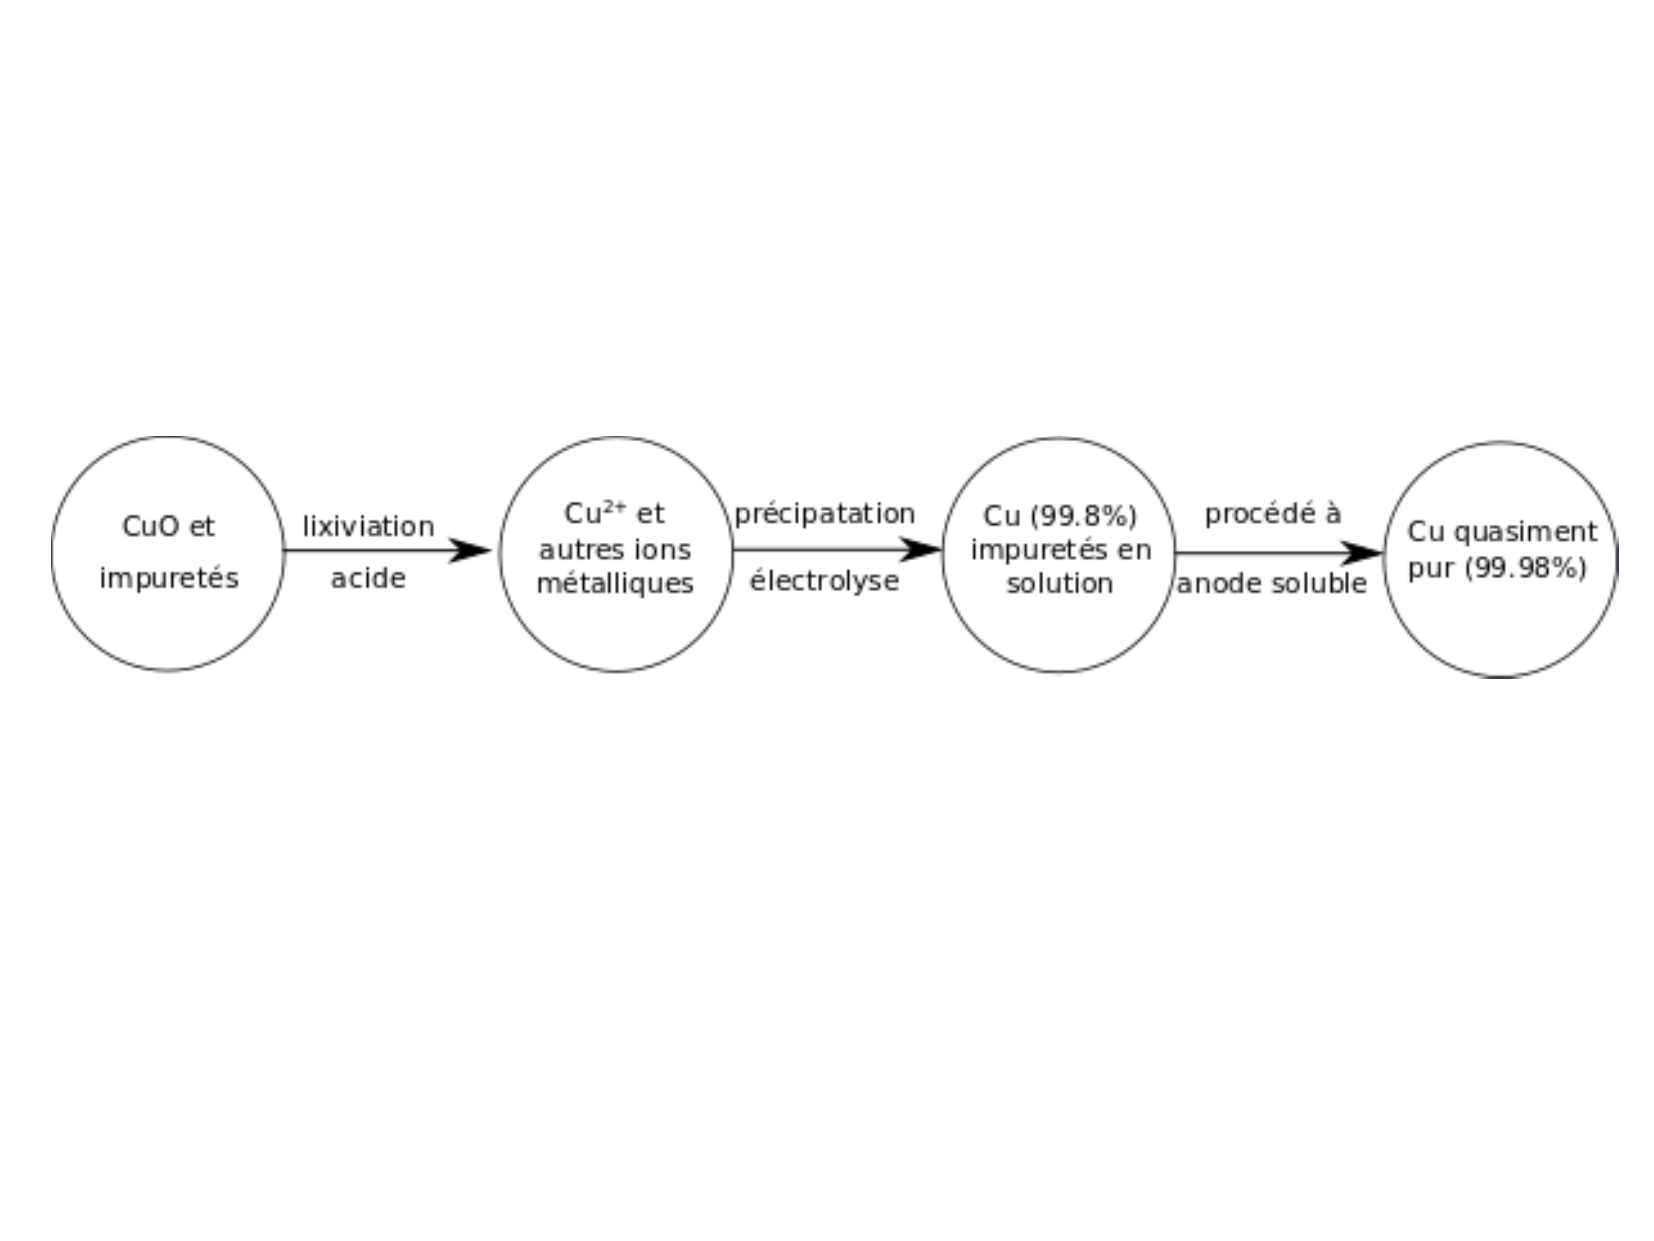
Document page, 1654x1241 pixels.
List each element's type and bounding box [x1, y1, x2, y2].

picture [51, 436, 1619, 679]
